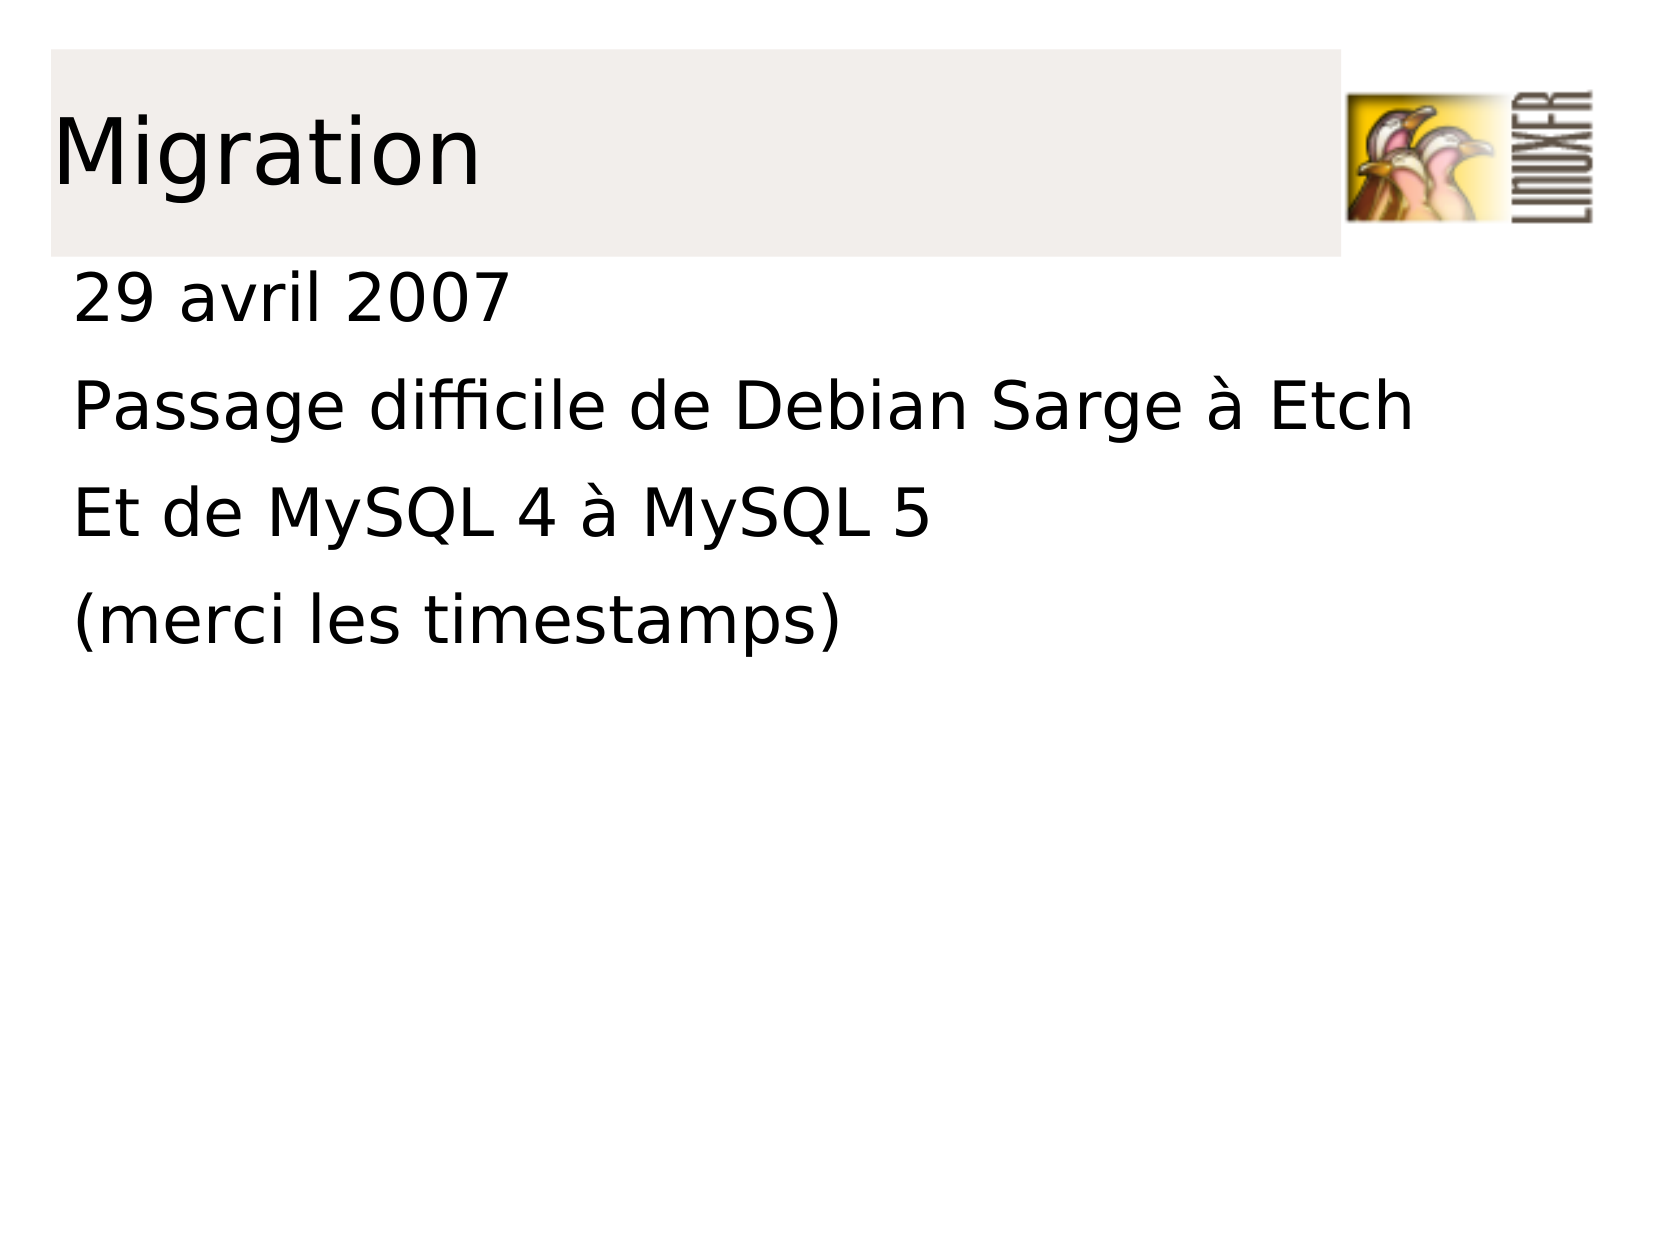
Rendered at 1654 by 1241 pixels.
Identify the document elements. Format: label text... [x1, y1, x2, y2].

picture [1342, 88, 1601, 229]
list 29 avril 2007 Passage difficile de Debian Sarge à Etch Et de MySQL 4 à MySQL 5 (merci les timestamps) [54, 259, 1628, 1103]
title Migration [51, 49, 1342, 257]
